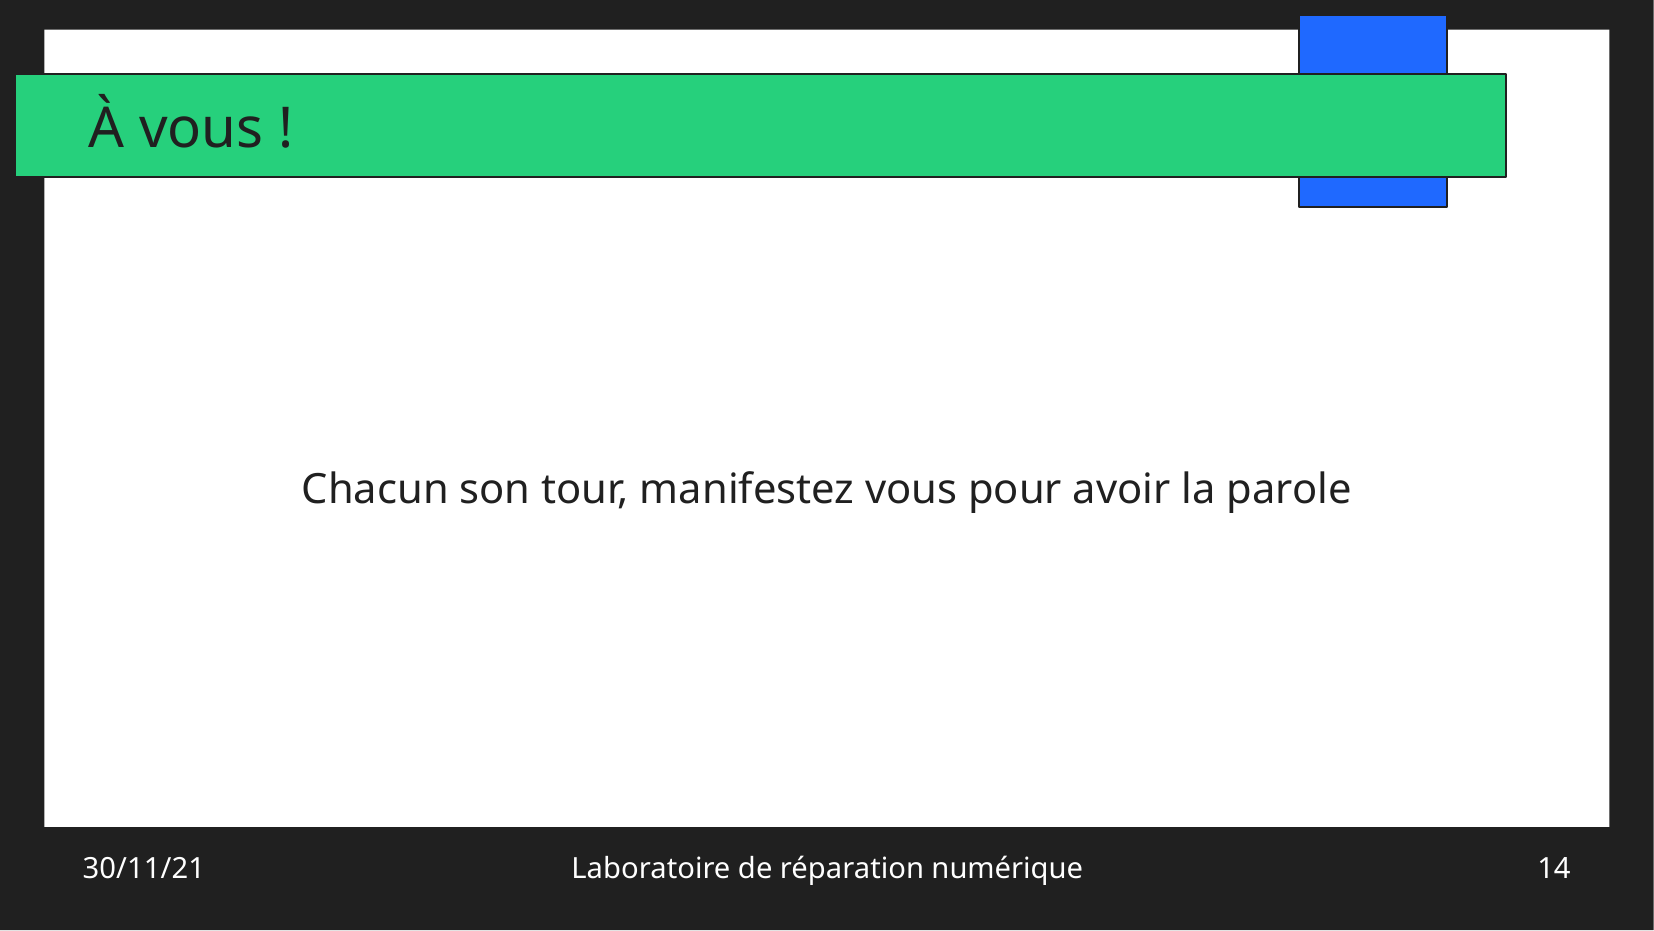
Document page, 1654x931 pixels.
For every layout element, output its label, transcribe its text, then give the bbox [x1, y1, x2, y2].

title À vous ! [88, 73, 1506, 178]
list Chacun son tour, manifestez vous pour avoir la parole [88, 221, 1565, 813]
